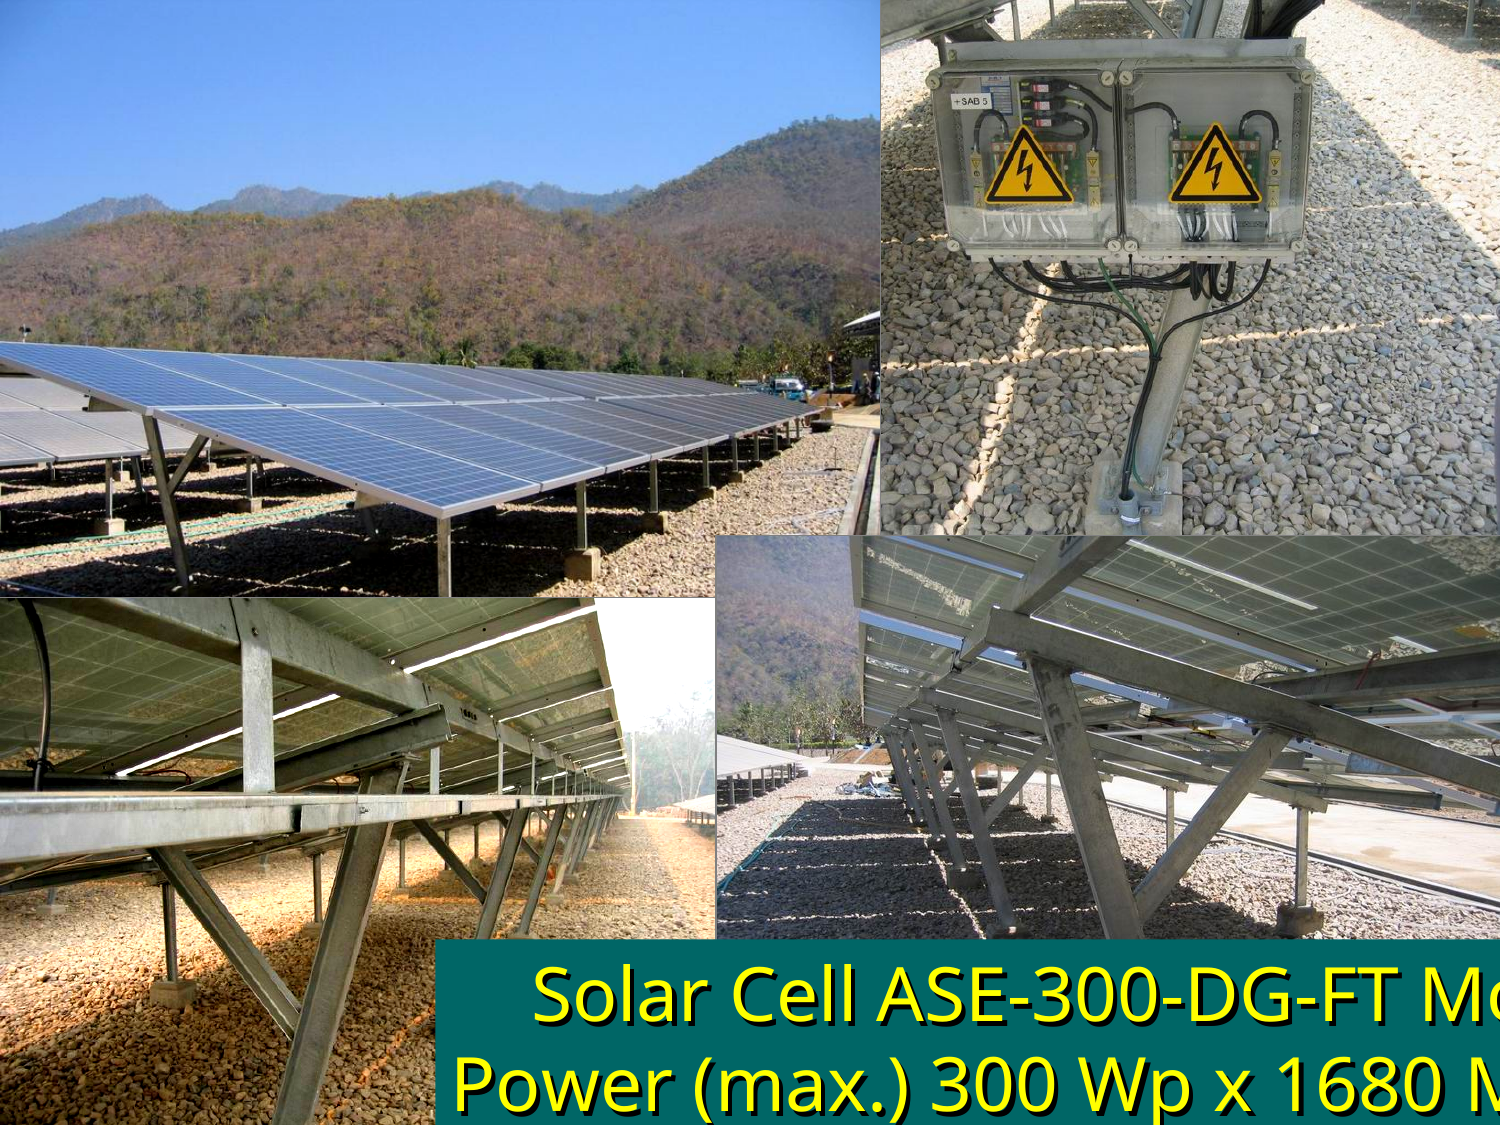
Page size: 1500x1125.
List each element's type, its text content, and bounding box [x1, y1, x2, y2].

text_box Solar Cell ASE-300-DG-FT Module Power (max.) 300 Wp x 1680 Modules [435, 939, 1500, 1125]
picture [881, 0, 1500, 535]
picture [0, 0, 880, 597]
picture [716, 536, 1500, 939]
picture [0, 598, 715, 1125]
